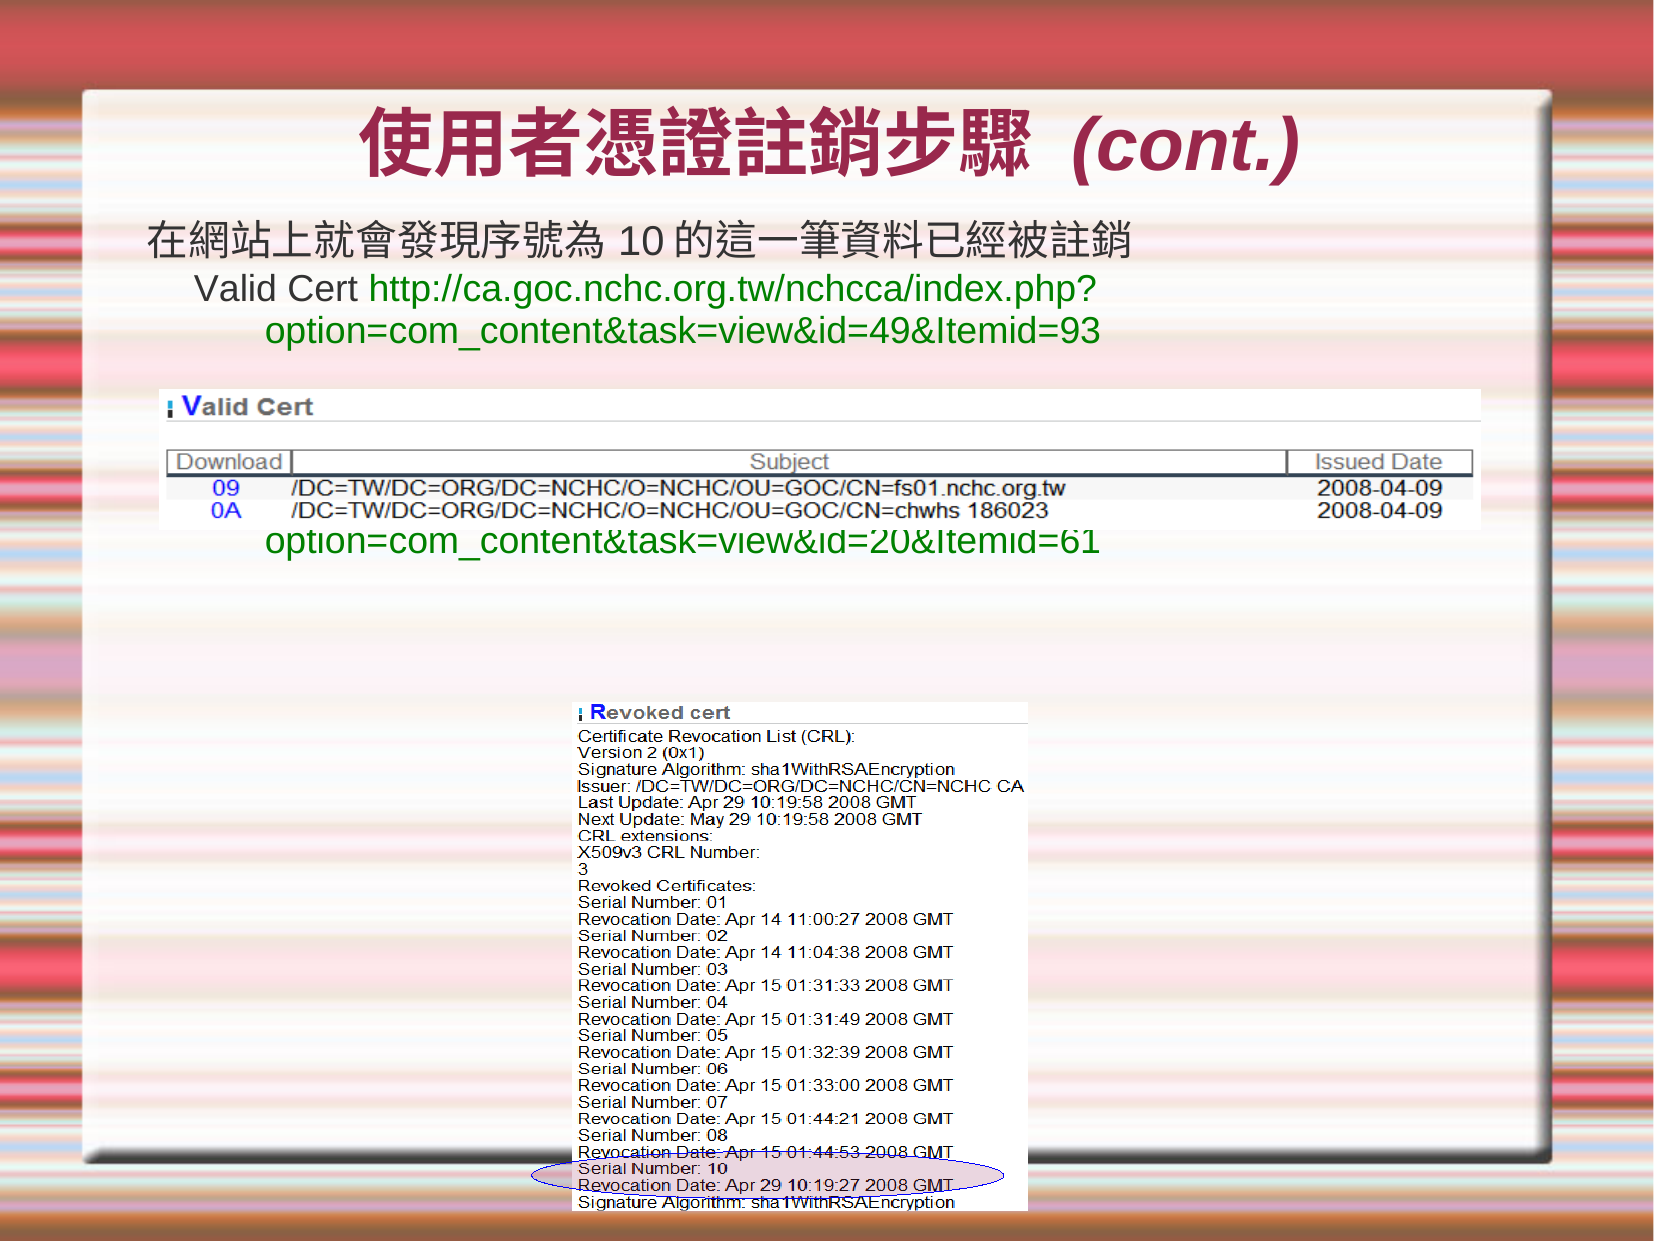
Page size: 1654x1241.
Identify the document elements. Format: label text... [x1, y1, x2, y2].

picture [0, 0, 1654, 1241]
list 在網站上就會發現序號為10的這一筆資料已經被註銷 Valid Cert http://ca.goc.nchc.org.tw/nchcca/index.php?option=com_content&task=view&id=49&Itemid=93 Revoked Cert http://ca.goc.nchc.org.tw/nchcca/index.php?option=com_content&task=view&id=20&Itemid=61 [134, 206, 1516, 1118]
title 使用者憑證註銷步驟 (cont.) [123, 41, 1536, 234]
text_box [531, 1151, 1004, 1199]
